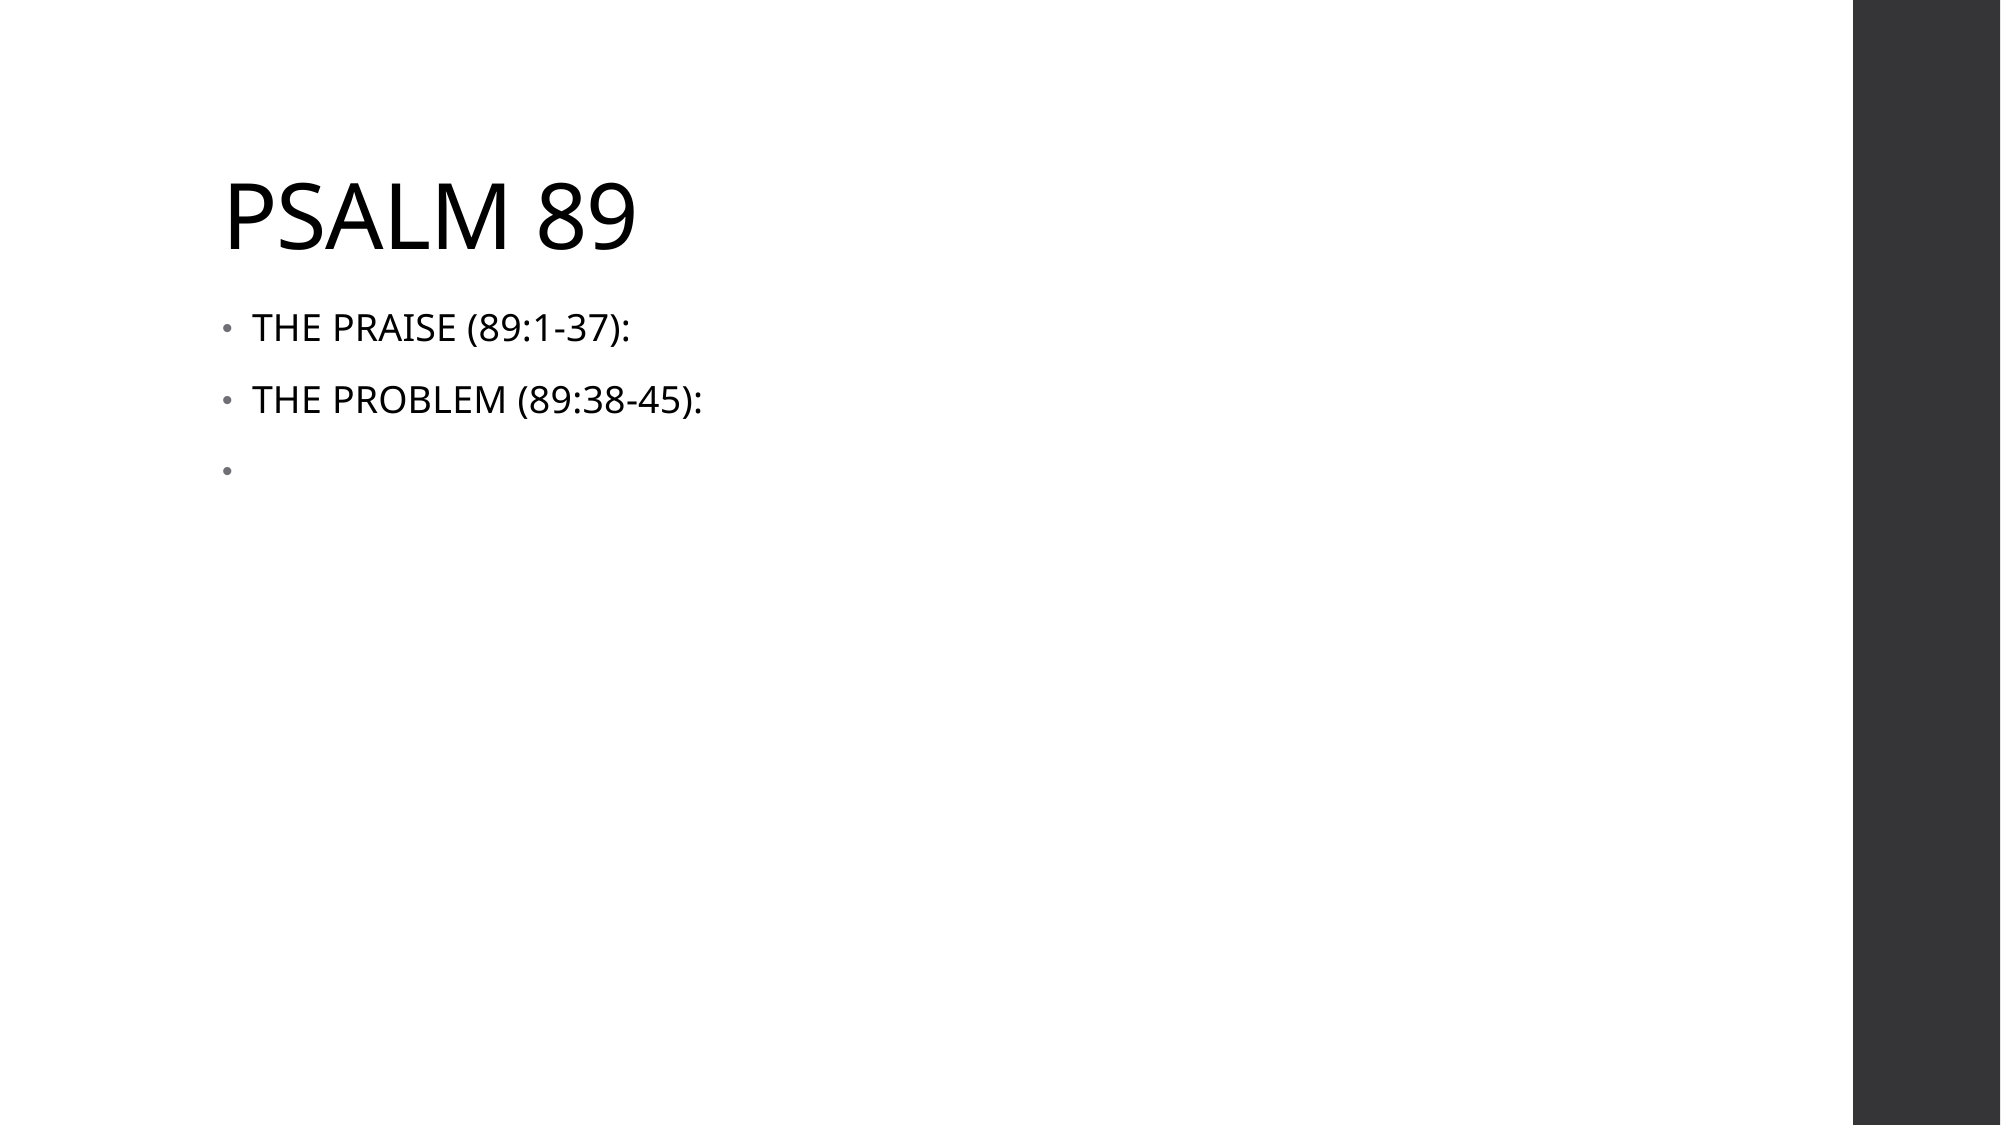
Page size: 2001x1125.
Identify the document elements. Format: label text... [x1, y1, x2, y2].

list THE PRAISE (89:1-37): THE PROBLEM (89:38-45): [206, 299, 1617, 1014]
title PSALM 89 [206, 60, 1797, 278]
